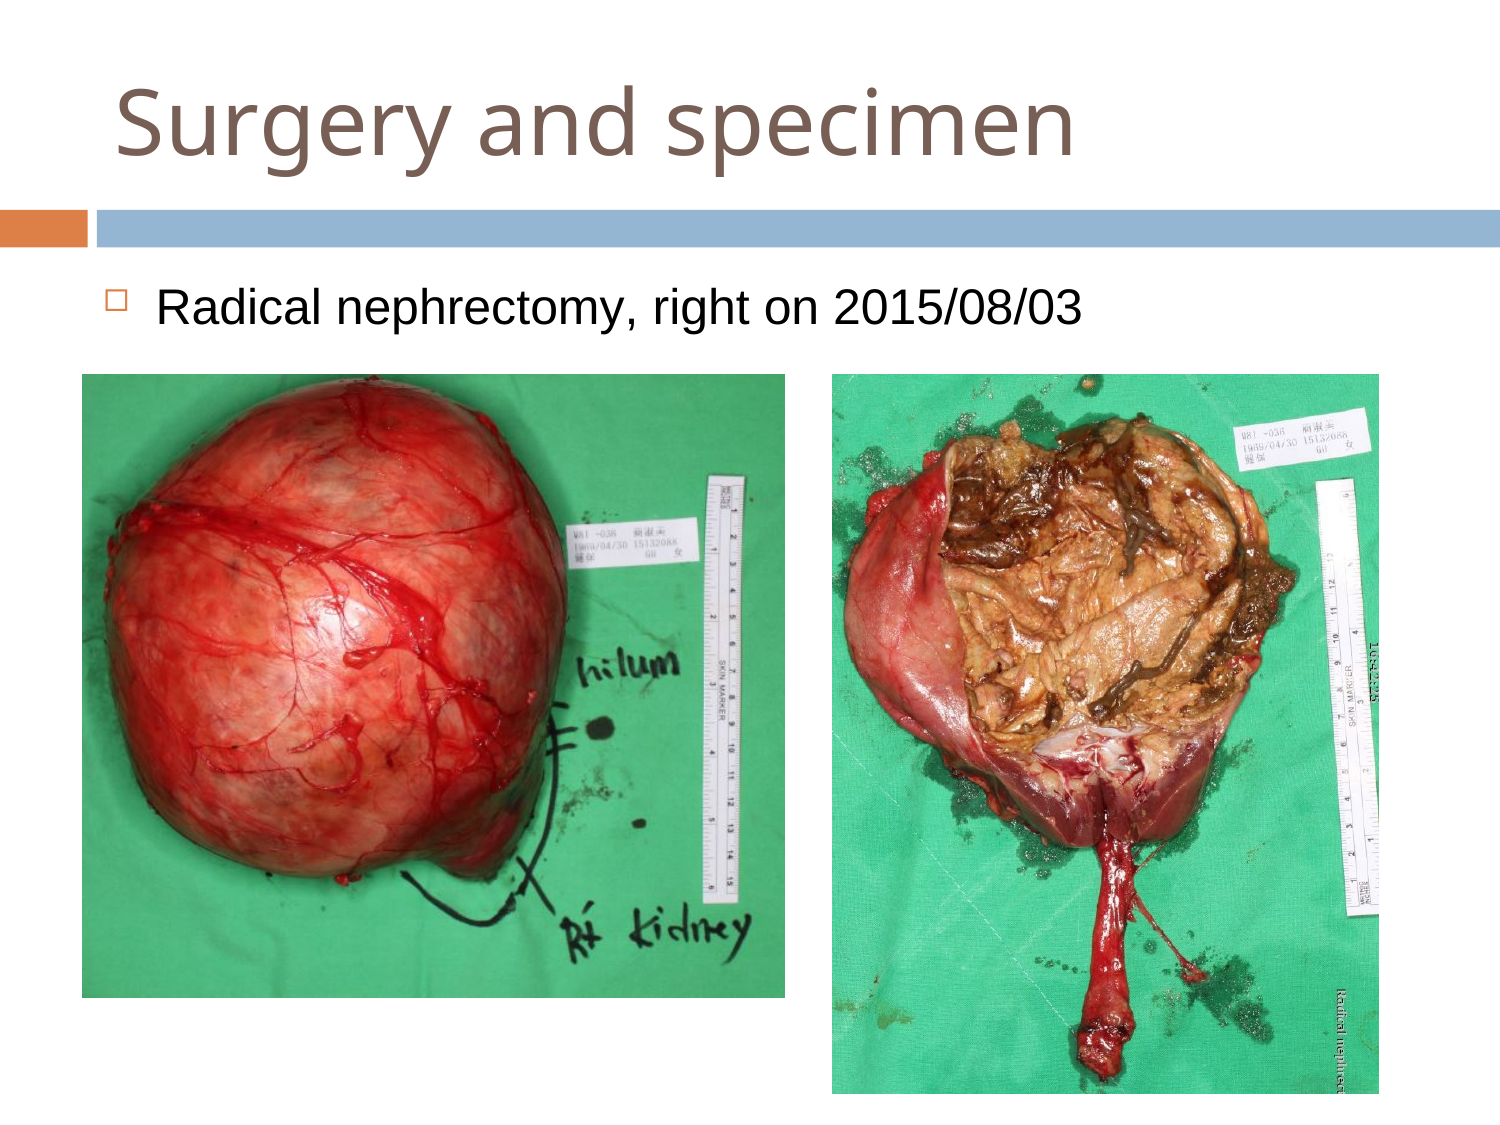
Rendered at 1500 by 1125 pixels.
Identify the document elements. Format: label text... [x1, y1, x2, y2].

text_box Radical nephrectomy, right on 2015/08/03 [88, 267, 1427, 1005]
picture [82, 374, 785, 998]
picture [832, 374, 1379, 1094]
title Surgery and specimen [99, 37, 1438, 201]
